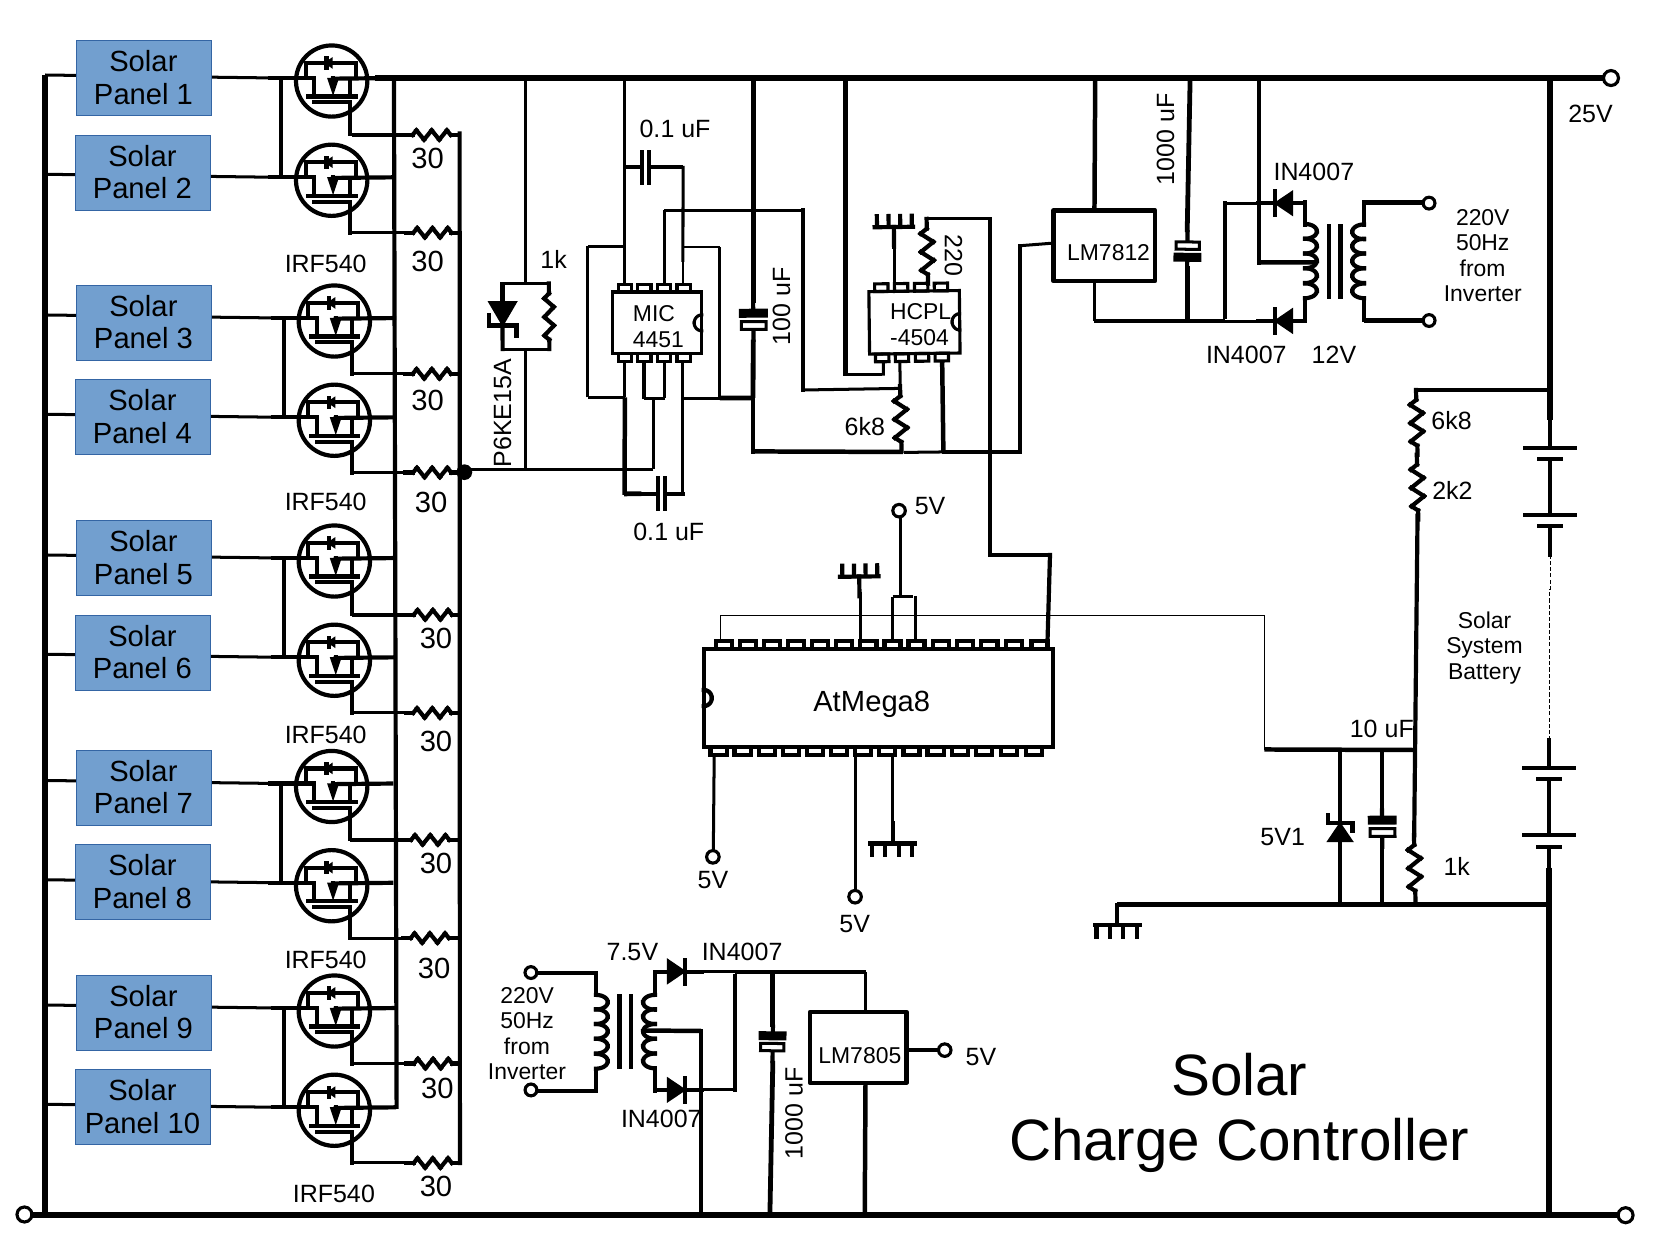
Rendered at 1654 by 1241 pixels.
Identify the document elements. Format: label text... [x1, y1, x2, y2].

text_box AtMega8 [798, 677, 946, 725]
text_box IRF540 [270, 712, 382, 756]
text_box [331, 637, 335, 647]
text_box 0.1 uF [624, 106, 726, 151]
text_box IRF540 [270, 938, 382, 982]
text_box LM7812 [1052, 232, 1188, 290]
text_box Solar Panel 1 [76, 40, 212, 116]
text_box Solar Panel 7 [76, 750, 212, 826]
text_box 2k2 [1417, 469, 1488, 529]
text_box 100 uF [760, 252, 804, 361]
text_box 5V [950, 1035, 994, 1079]
text_box IRF540 [270, 242, 382, 286]
text_box Solar Panel 8 [75, 844, 211, 920]
text_box IRF540 [270, 480, 382, 524]
text_box Solar System Battery [1417, 600, 1553, 693]
text_box Solar Panel 9 [76, 975, 212, 1051]
text_box 7.5V [591, 930, 691, 990]
text_box HCPL -4504 [875, 291, 1011, 359]
text_box 30 [400, 478, 471, 527]
text_box [810, 1011, 907, 1035]
text_box 30 [406, 1065, 477, 1113]
text_box [1277, 194, 1293, 215]
text_box Solar Charge Controller [994, 1035, 1486, 1181]
text_box IN4007 [1191, 333, 1296, 377]
text_box MIC 4451 [618, 293, 754, 361]
text_box 12V [1296, 333, 1396, 393]
text_box 30 [405, 717, 476, 766]
text_box 30 [396, 376, 468, 424]
text_box 1k [1428, 845, 1486, 902]
text_box [1327, 825, 1353, 842]
text_box 10 uF [1335, 706, 1429, 751]
text_box 30 [405, 839, 476, 888]
text_box [331, 1087, 335, 1097]
text_box 5V [682, 857, 751, 907]
text_box [458, 465, 471, 479]
text_box 220V 50Hz from Inverter [1415, 197, 1547, 317]
text_box 30 [396, 237, 468, 286]
text_box 5V [900, 484, 961, 528]
text_box [331, 298, 335, 308]
text_box 0.1 uF [618, 510, 720, 554]
text_box 5V [824, 901, 886, 946]
text_box [1277, 309, 1293, 333]
text_box [331, 538, 335, 548]
text_box [331, 988, 335, 998]
text_box 1k [525, 237, 582, 298]
text_box Solar Panel 6 [75, 615, 211, 691]
text_box 25V [1553, 91, 1629, 136]
text_box 30 [403, 945, 474, 993]
text_box [667, 1078, 683, 1096]
text_box 5V1 [1245, 815, 1321, 859]
text_box 1000 uF [1144, 78, 1188, 200]
text_box P6KE15A [477, 335, 526, 483]
text_box IN4007 [1258, 150, 1373, 194]
text_box IRF540 [278, 1171, 391, 1216]
text_box Solar Panel 4 [75, 379, 211, 455]
text_box 220V 50Hz from Inverter [459, 975, 595, 1094]
text_box 220 [931, 219, 976, 291]
text_box [1053, 210, 1155, 232]
text_box LM7805 [803, 1035, 939, 1092]
text_box 1000 uF [774, 1052, 816, 1175]
text_box [331, 397, 335, 407]
text_box Solar Panel 2 [75, 135, 211, 211]
text_box 6k8 [829, 405, 900, 465]
text_box 6k8 [1416, 399, 1487, 459]
text_box 30 [396, 135, 468, 183]
text_box [488, 301, 517, 323]
text_box IN4007 [606, 1096, 721, 1141]
text_box 30 [405, 614, 476, 663]
text_box 30 [405, 1162, 476, 1211]
text_box Solar Panel 5 [76, 520, 212, 596]
text_box IN4007 [687, 930, 801, 974]
text_box Solar Panel 3 [76, 285, 212, 361]
text_box Solar Panel 10 [75, 1069, 211, 1145]
